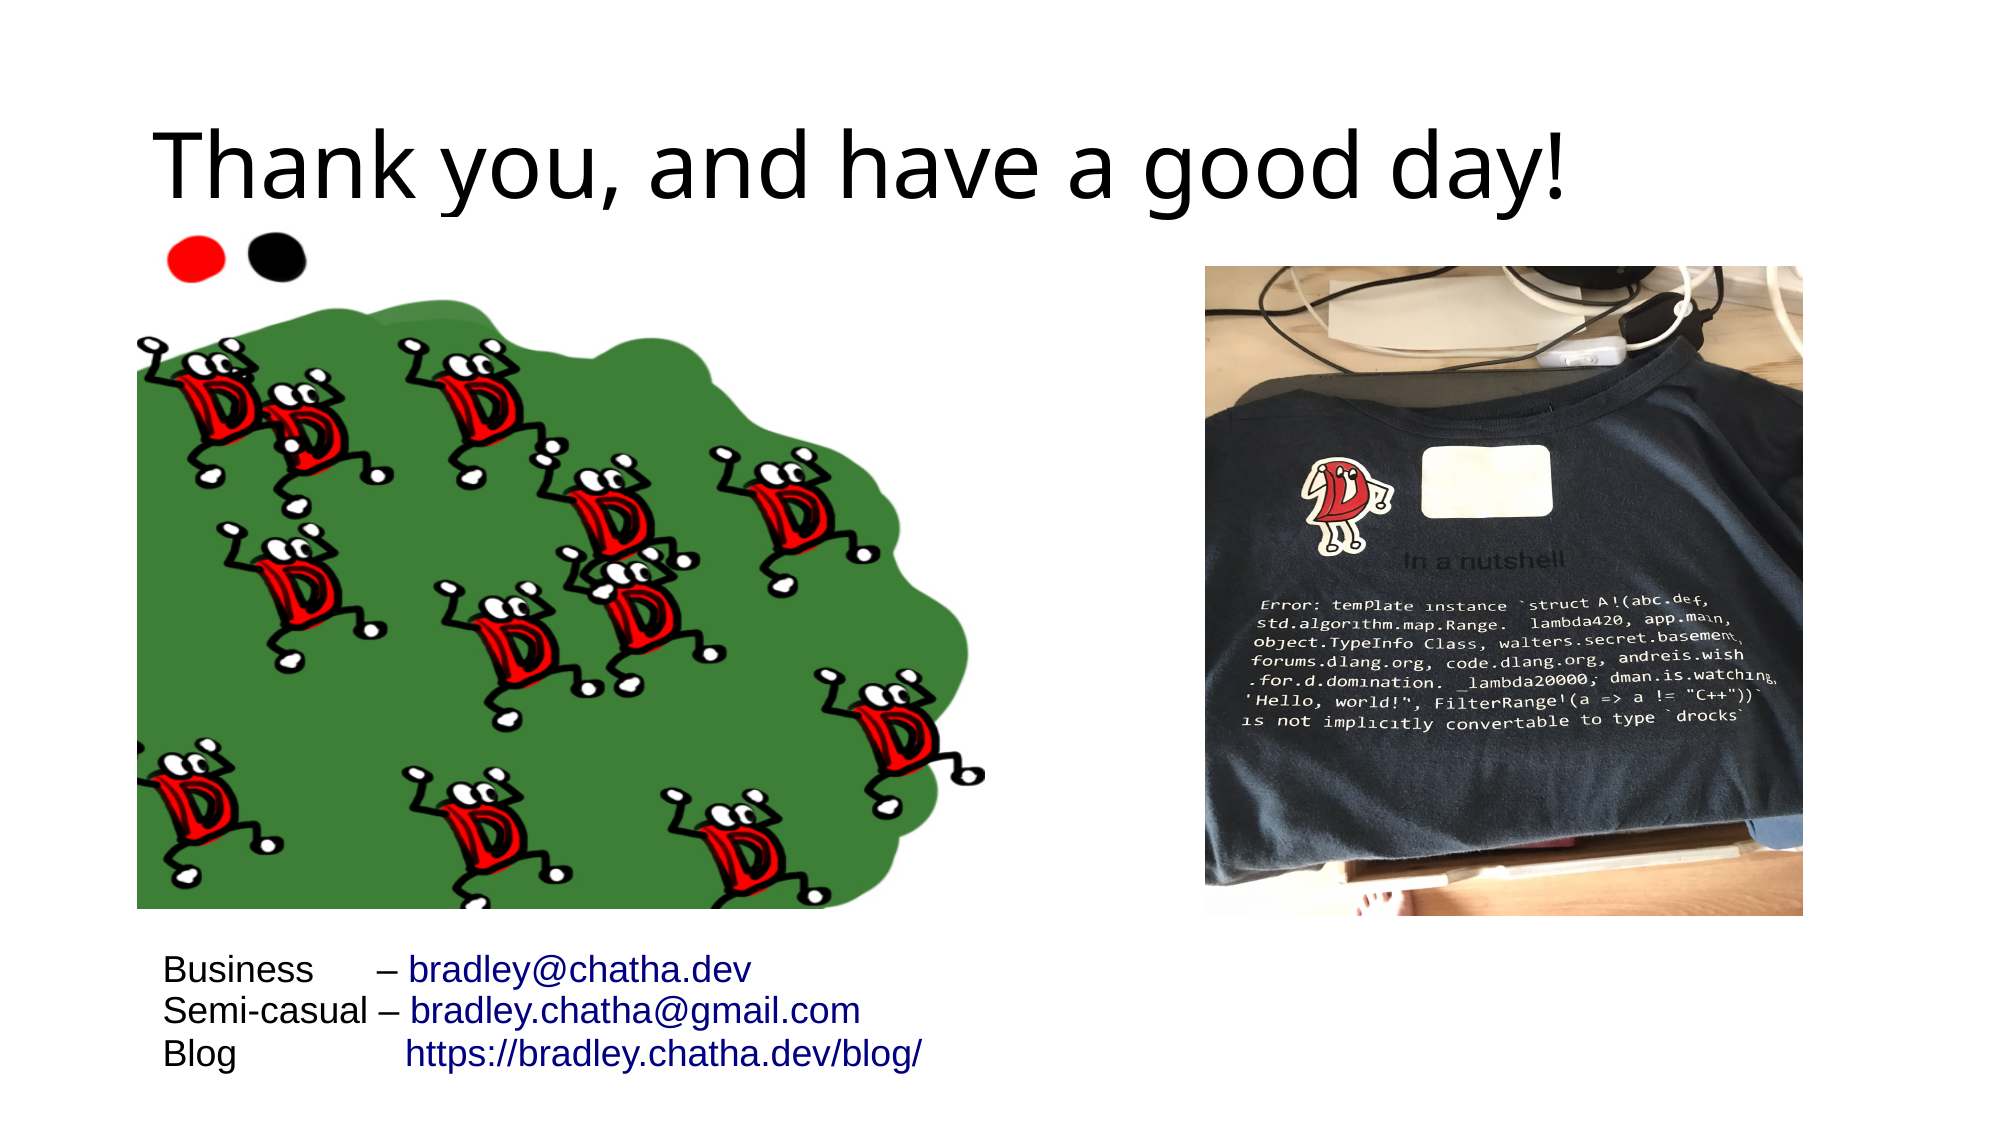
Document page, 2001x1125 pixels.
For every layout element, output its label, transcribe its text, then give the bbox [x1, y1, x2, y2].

picture [137, 217, 985, 909]
picture [1205, 266, 1803, 916]
title Thank you, and have a good day! [137, 59, 1863, 278]
text_box Business – bradley@chatha.dev Semi-casual – bradley.chatha@gmail.com Blog https://bradley.chatha.dev/blog/ [147, 940, 1890, 1124]
